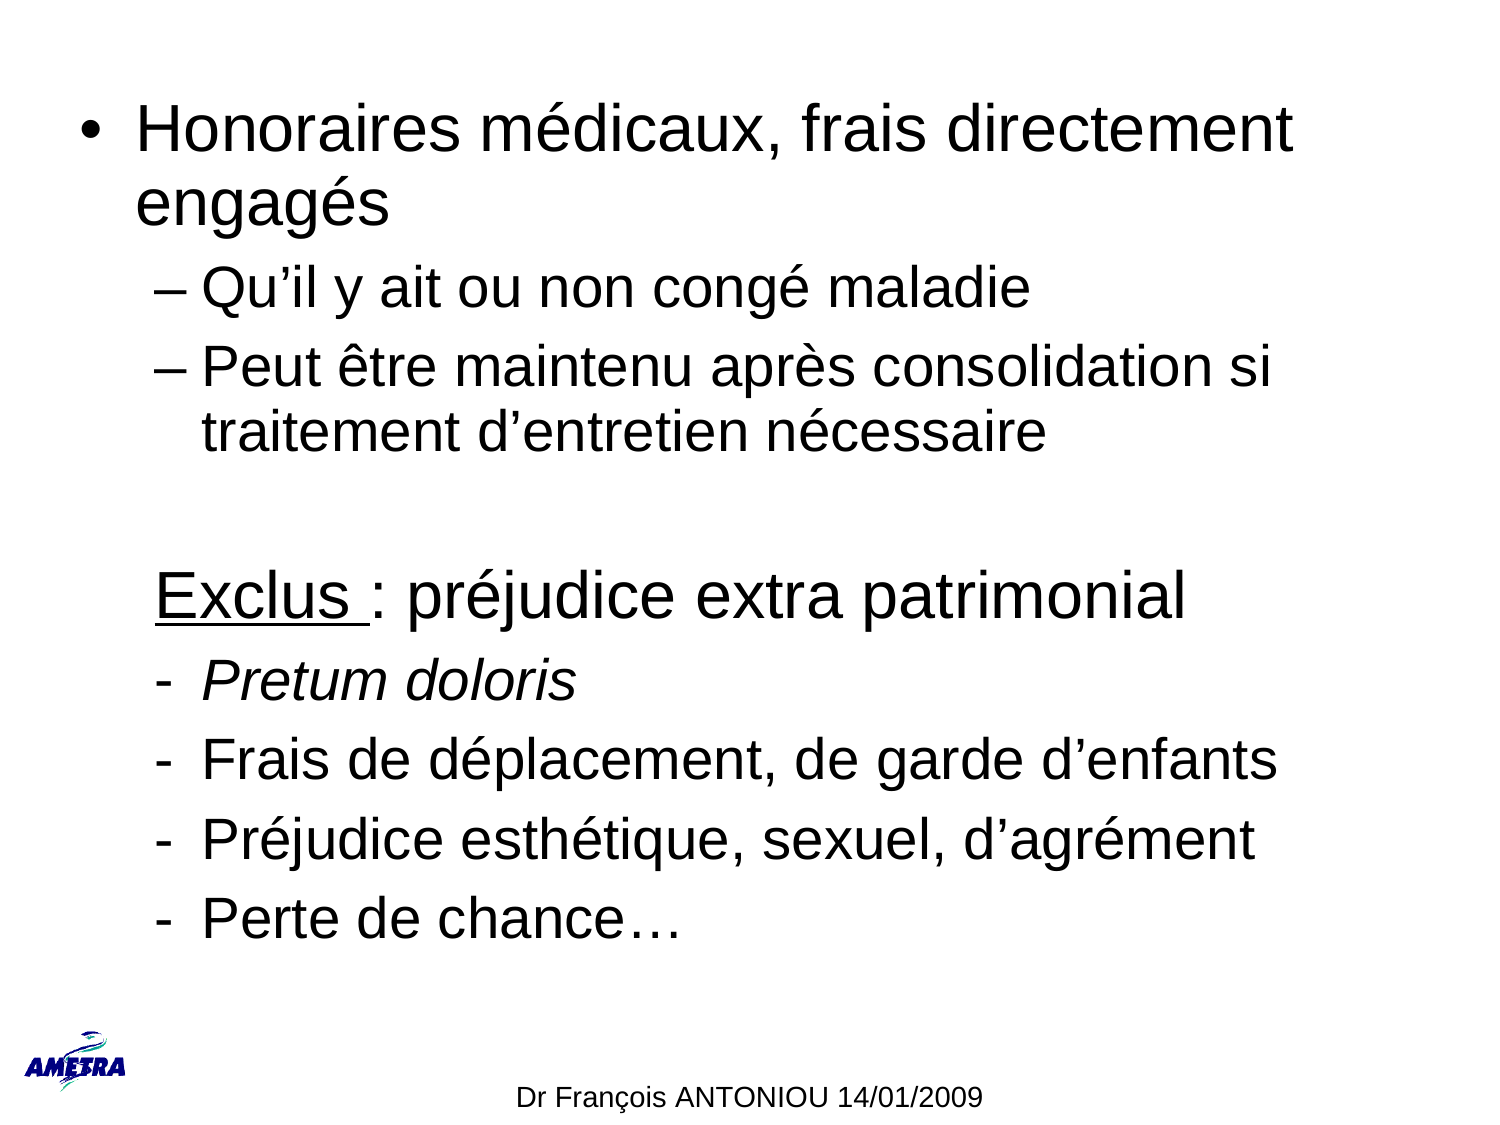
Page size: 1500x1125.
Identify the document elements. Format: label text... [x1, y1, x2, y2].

list Honoraires médicaux, frais directement engagés Qu’il y ait ou non congé maladie Peut être maintenu après consolidation si traitement d’entretien nécessaire Exclus : préjudice extra patrimonial Pretum doloris Frais de déplacement, de garde d’enfants Préjudice esthétique, sexuel, d’agrément Perte de chance… [64, 82, 1471, 1125]
picture [5, 1009, 148, 1118]
